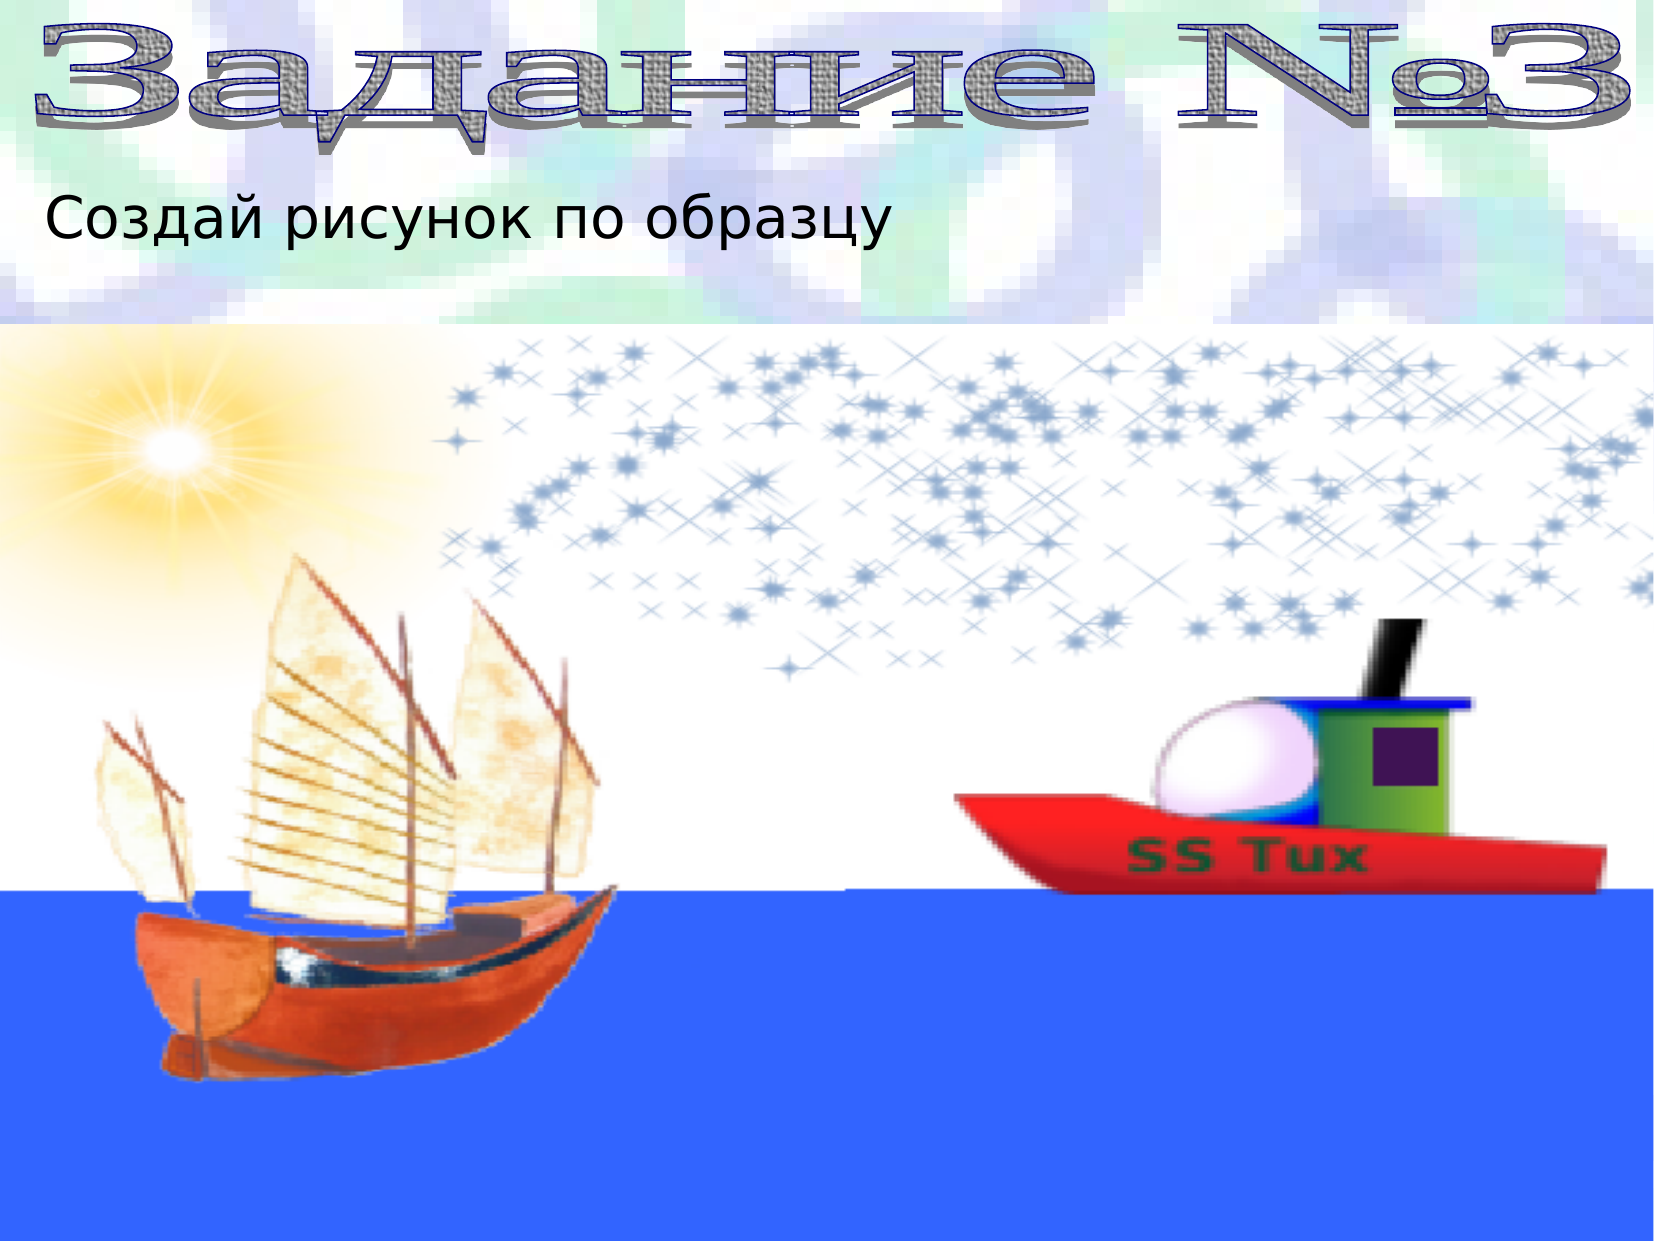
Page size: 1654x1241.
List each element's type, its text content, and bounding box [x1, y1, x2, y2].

text_box Задание №3 [189, 50, 487, 142]
text_box Задание №3 [35, 23, 179, 117]
text_box Задание №3 [1392, 59, 1489, 100]
text_box Задание №3 [488, 50, 962, 117]
text_box Задание №3 [1178, 24, 1398, 116]
picture [0, 0, 1654, 1241]
text_box Задание №3 [964, 50, 1094, 117]
text_box Задание №3 [1394, 23, 1630, 117]
text_box Создай рисунок по образцу [29, 177, 1625, 325]
